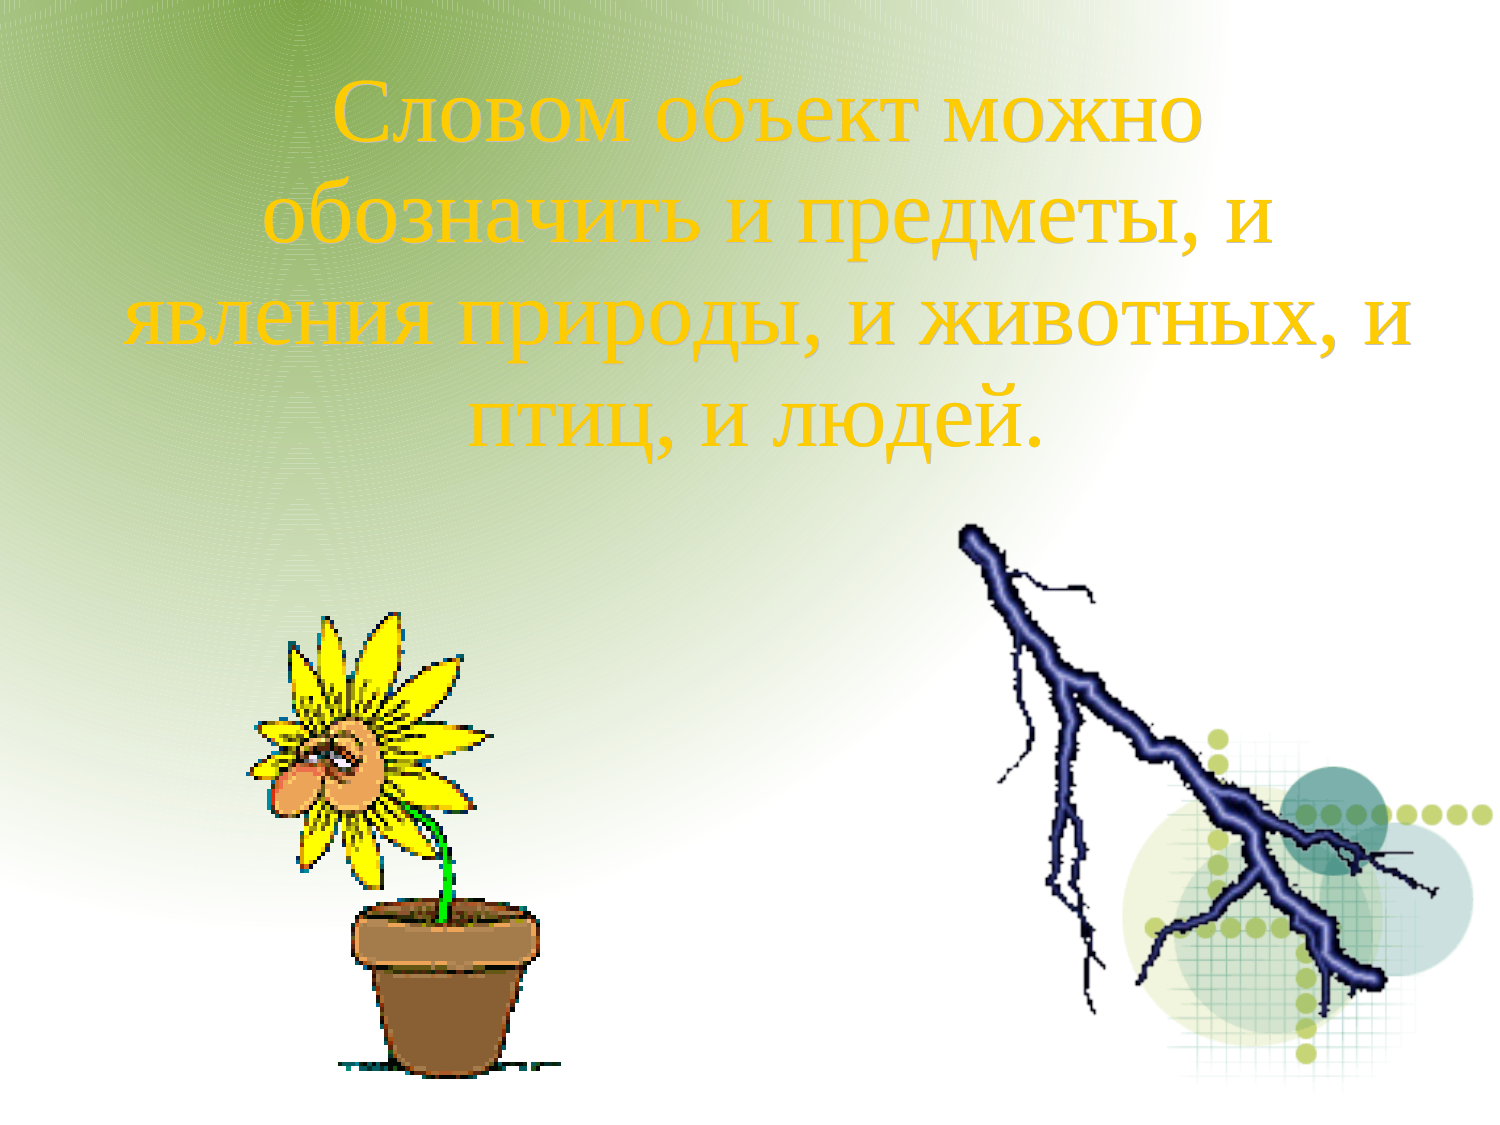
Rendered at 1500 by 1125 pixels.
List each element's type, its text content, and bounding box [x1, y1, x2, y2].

title Словом объект можно обозначить и предметы, и явления природы, и животных, и птиц, и людей. [99, 37, 1438, 576]
picture [162, 549, 637, 1088]
picture [924, 499, 1500, 1098]
